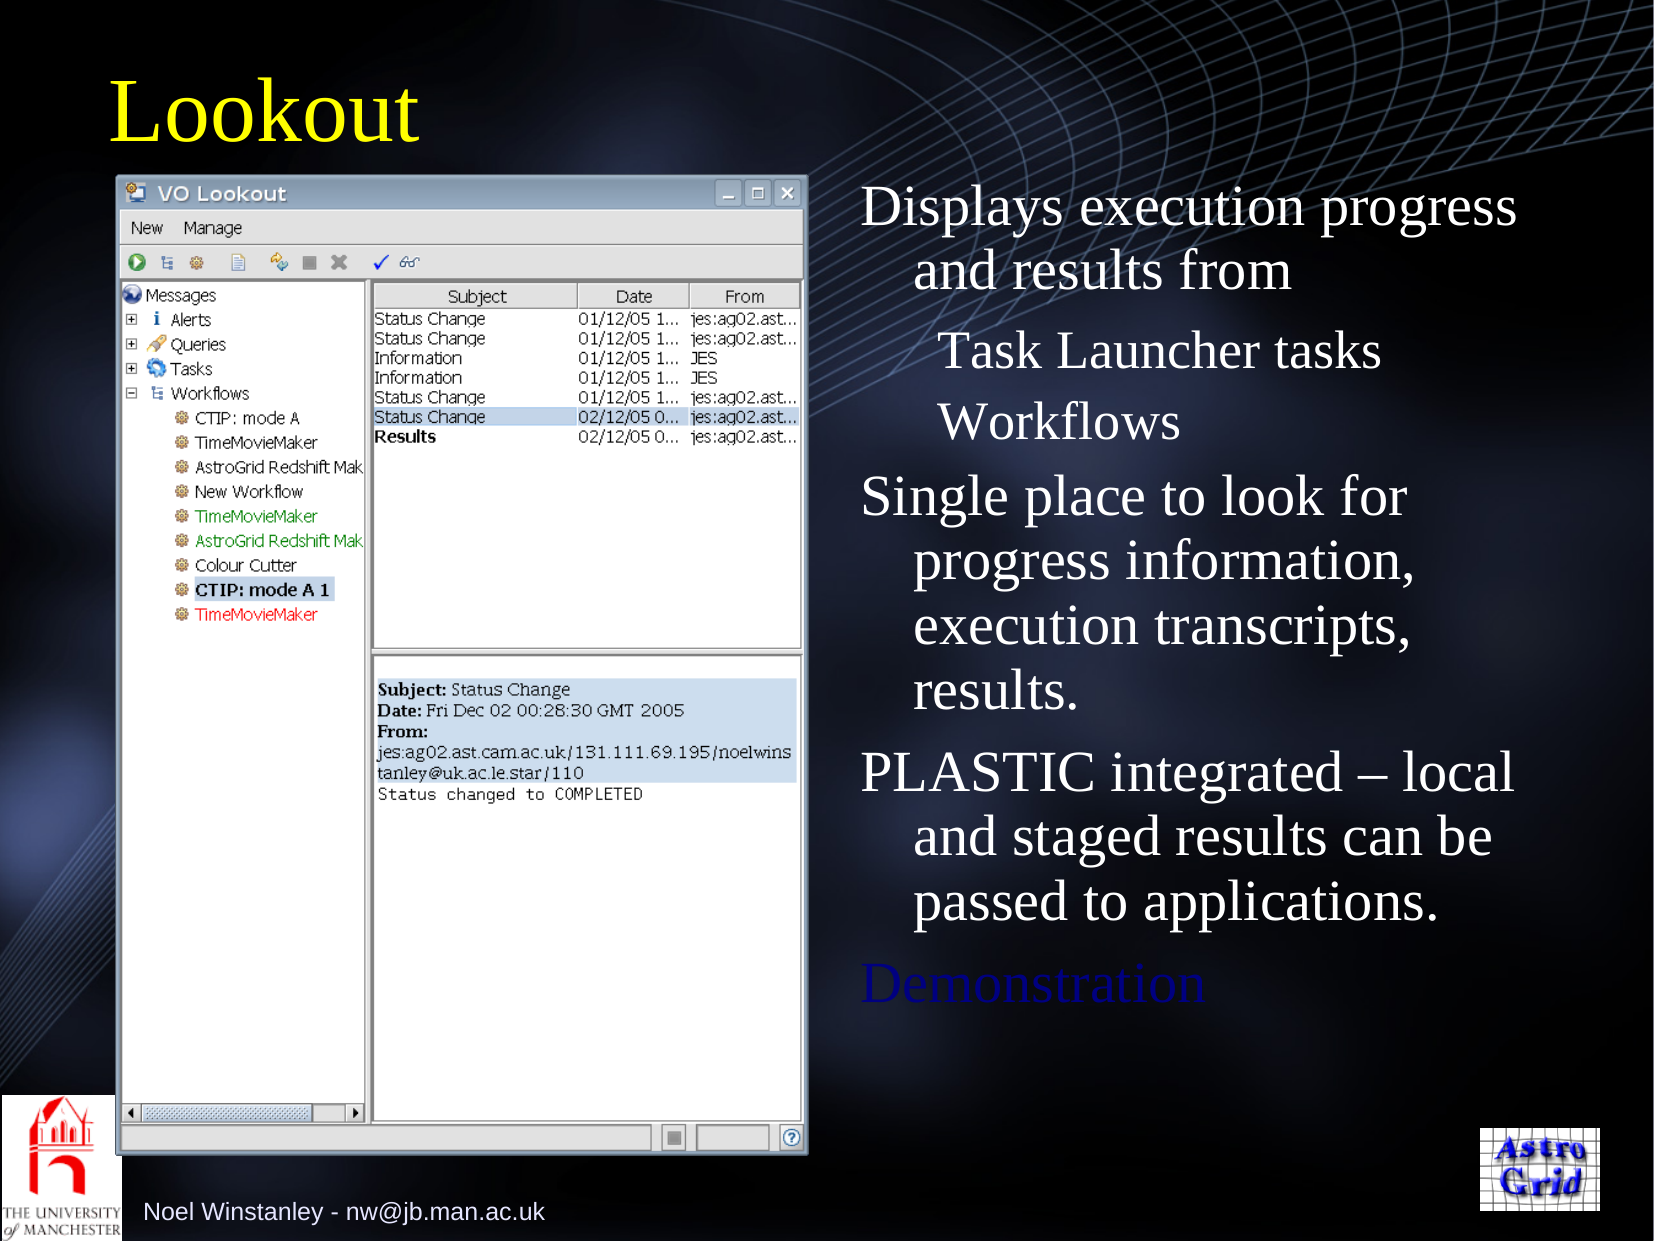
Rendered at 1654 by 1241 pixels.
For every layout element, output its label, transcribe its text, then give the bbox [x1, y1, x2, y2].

list Displays execution progress and results from Task Launcher tasks Workflows Single place to look for progress information, execution transcripts, results. PLASTIC integrated – local and staged results can be passed to applications. Demonstration [842, 172, 1536, 1157]
title Lookout [108, 26, 1534, 196]
picture [0, 0, 1654, 1241]
